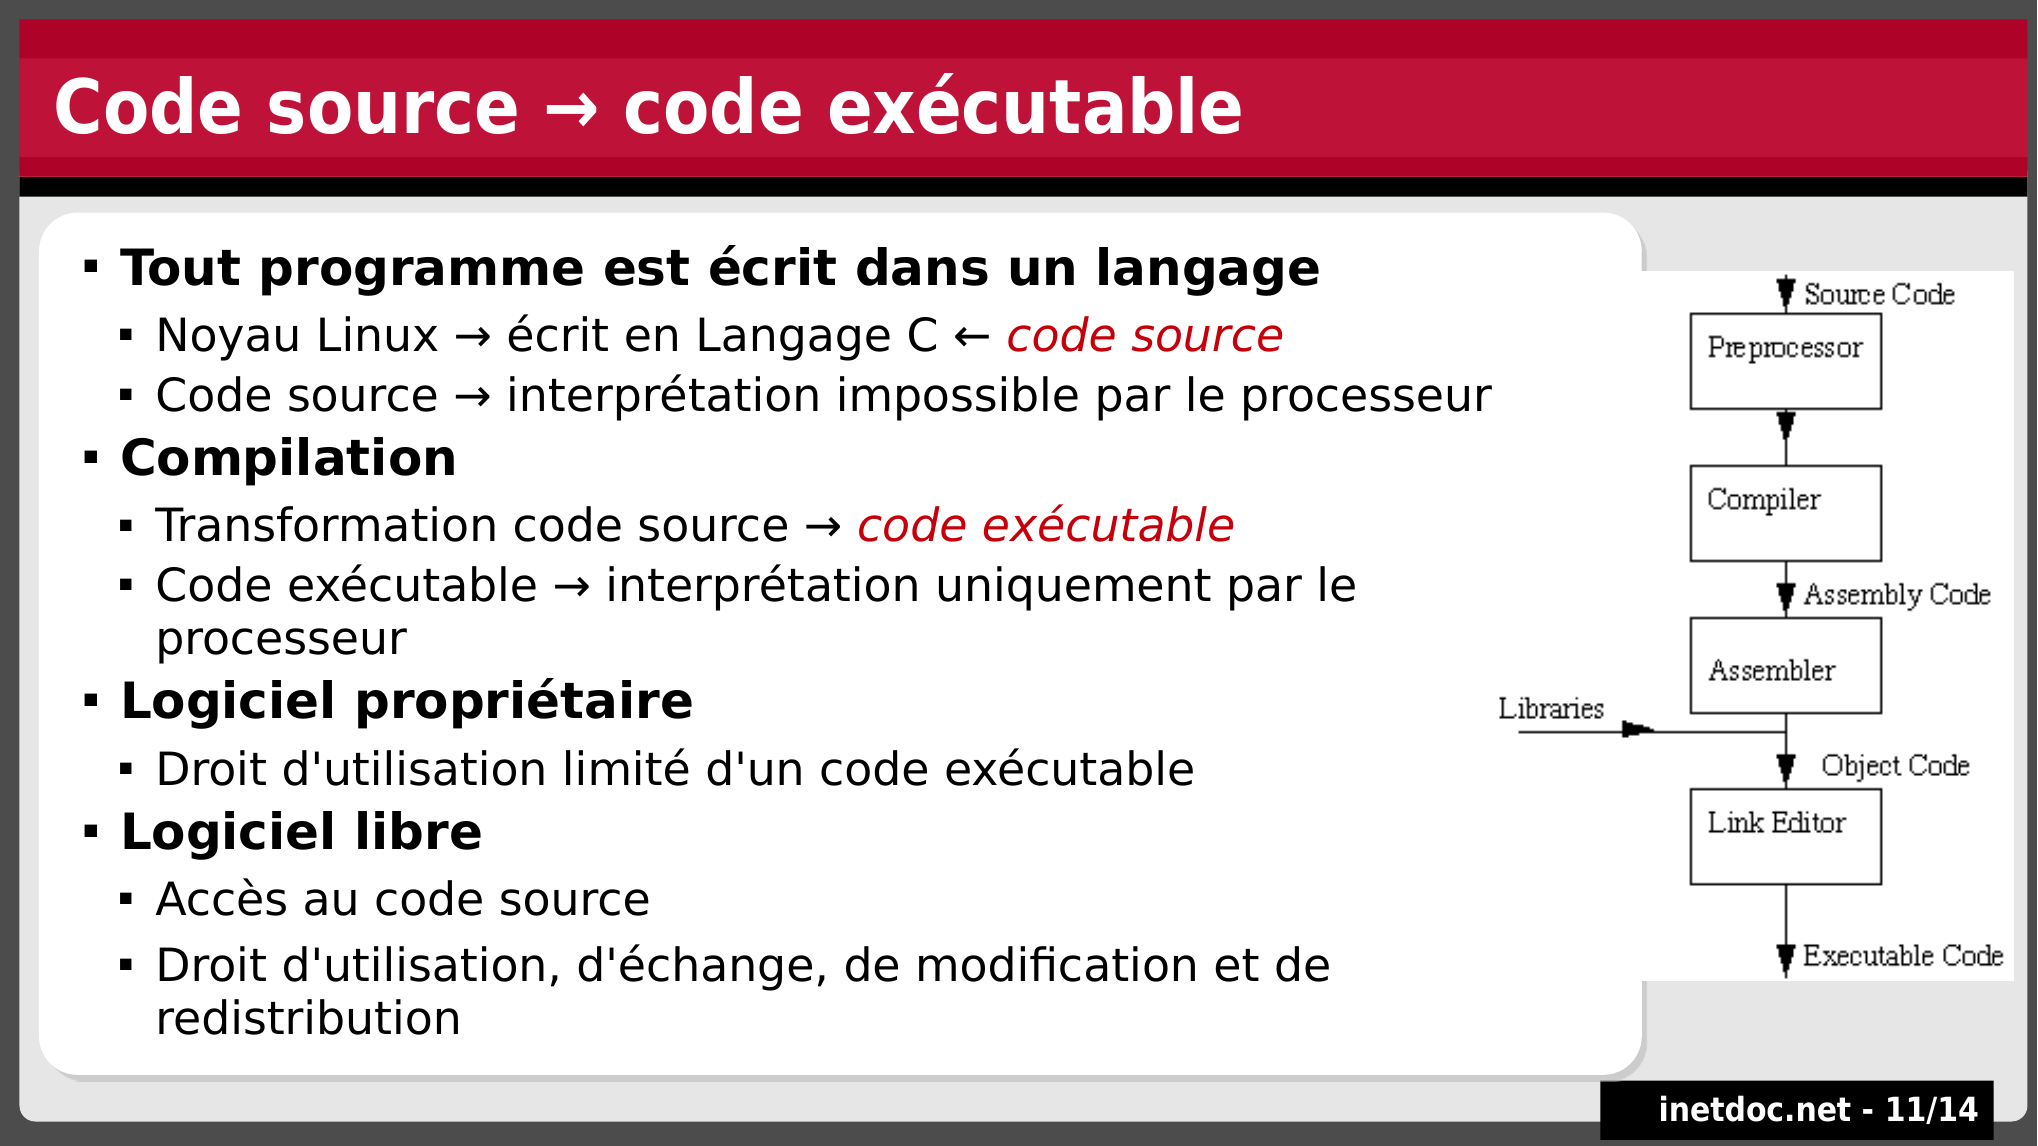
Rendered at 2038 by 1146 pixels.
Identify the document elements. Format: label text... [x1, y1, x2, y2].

text_box Code source → code exécutable [19, 59, 2028, 157]
text_box inetdoc.net - <numéro>/14 [1600, 1080, 1994, 1140]
text_box [19, 157, 2028, 1122]
text_box [19, 19, 2028, 59]
text_box Tout programme est écrit dans un langage Noyau Linux → écrit en Langage C ← code source Code source → interprétation impossible par le processeur Compilation Transformation code source → code exécutable Code exécutable → interprétation uniquement par le processeur Logiciel propriétaire Droit d'utilisation limité d'un code exécutable Logiciel libre Accès au code source Droit d'utilisation, d'échange, de modification et de redistribution [38, 212, 1642, 1075]
picture [1498, 271, 2014, 981]
